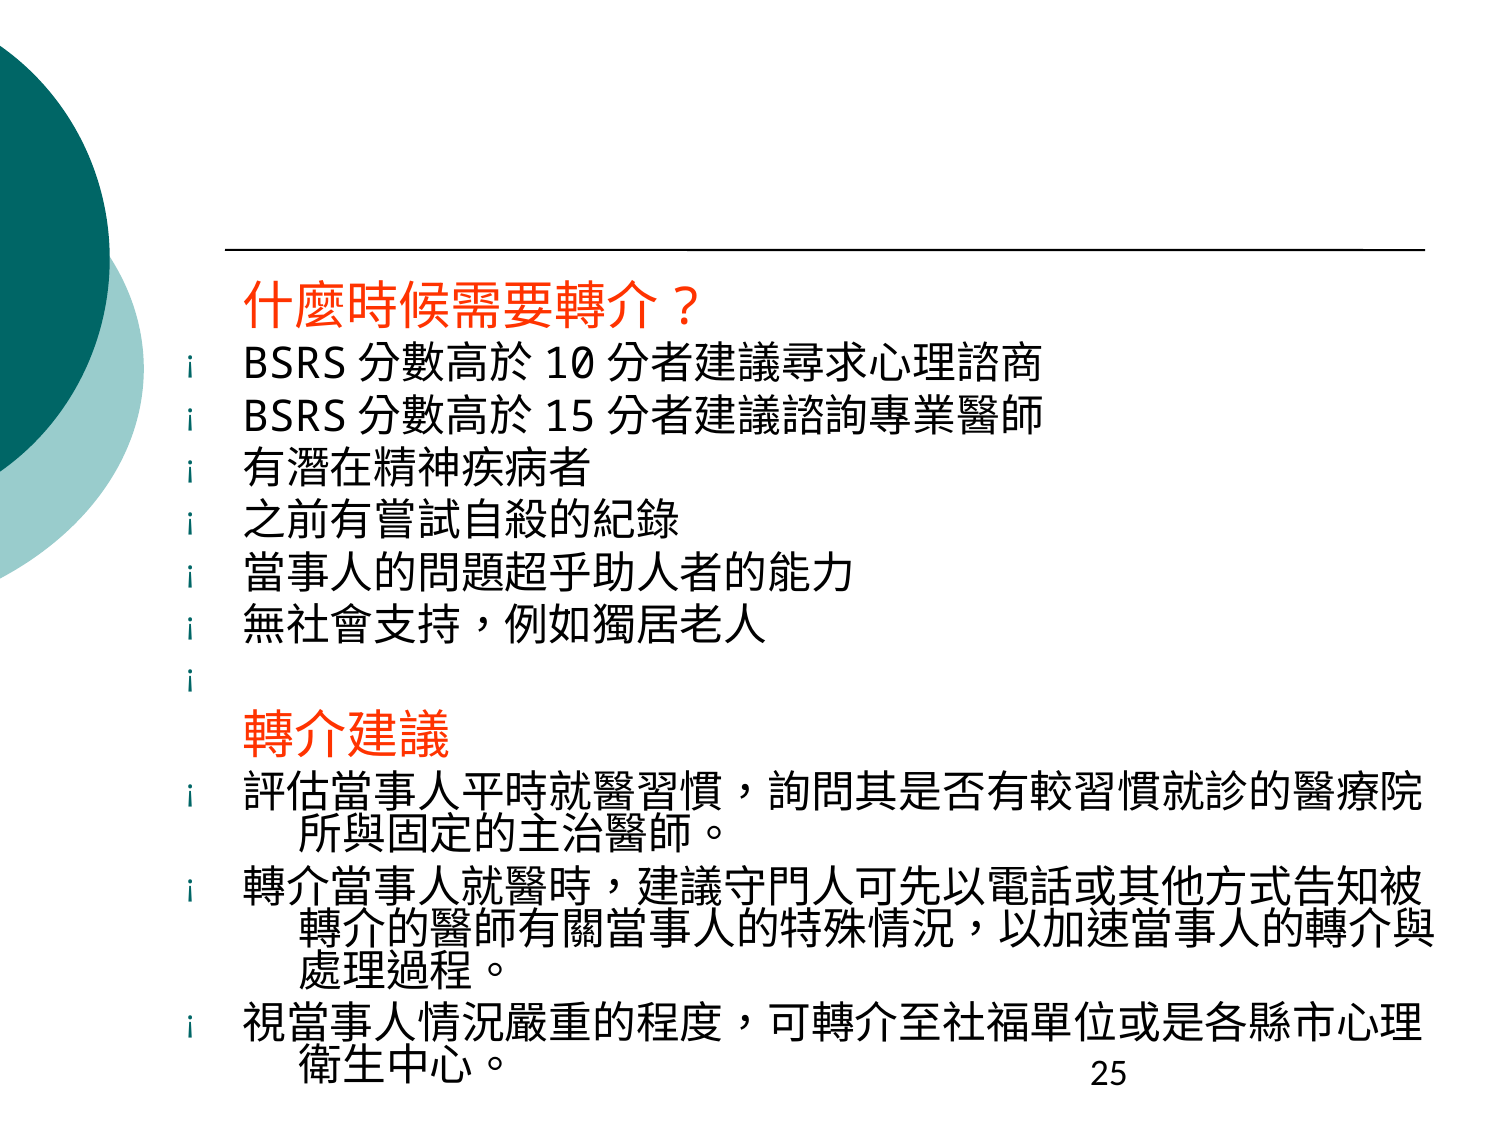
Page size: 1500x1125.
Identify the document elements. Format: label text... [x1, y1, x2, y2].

list 什麼時候需要轉介? BSRS分數高於10分者建議尋求心理諮商 BSRS分數高於15分者建議諮詢專業醫師 有潛在精神疾病者 之前有嘗試自殺的紀錄 當事人的問題超乎助人者的能力 無社會支持，例如獨居老人 轉介建議 評估當事人平時就醫習慣，詢問其是否有較習慣就診的醫療院所與固定的主治醫師。 轉介當事人就醫時，建議守門人可先以電話或其他方式告知被轉介的醫師有關當事人的特殊情況，以加速當事人的轉介與處理過程。 視當事人情況嚴重的程度，可轉介至社福單位或是各縣市心理衛生中心。 [171, 277, 1453, 1125]
text_box 25 [1074, 1025, 1426, 1101]
